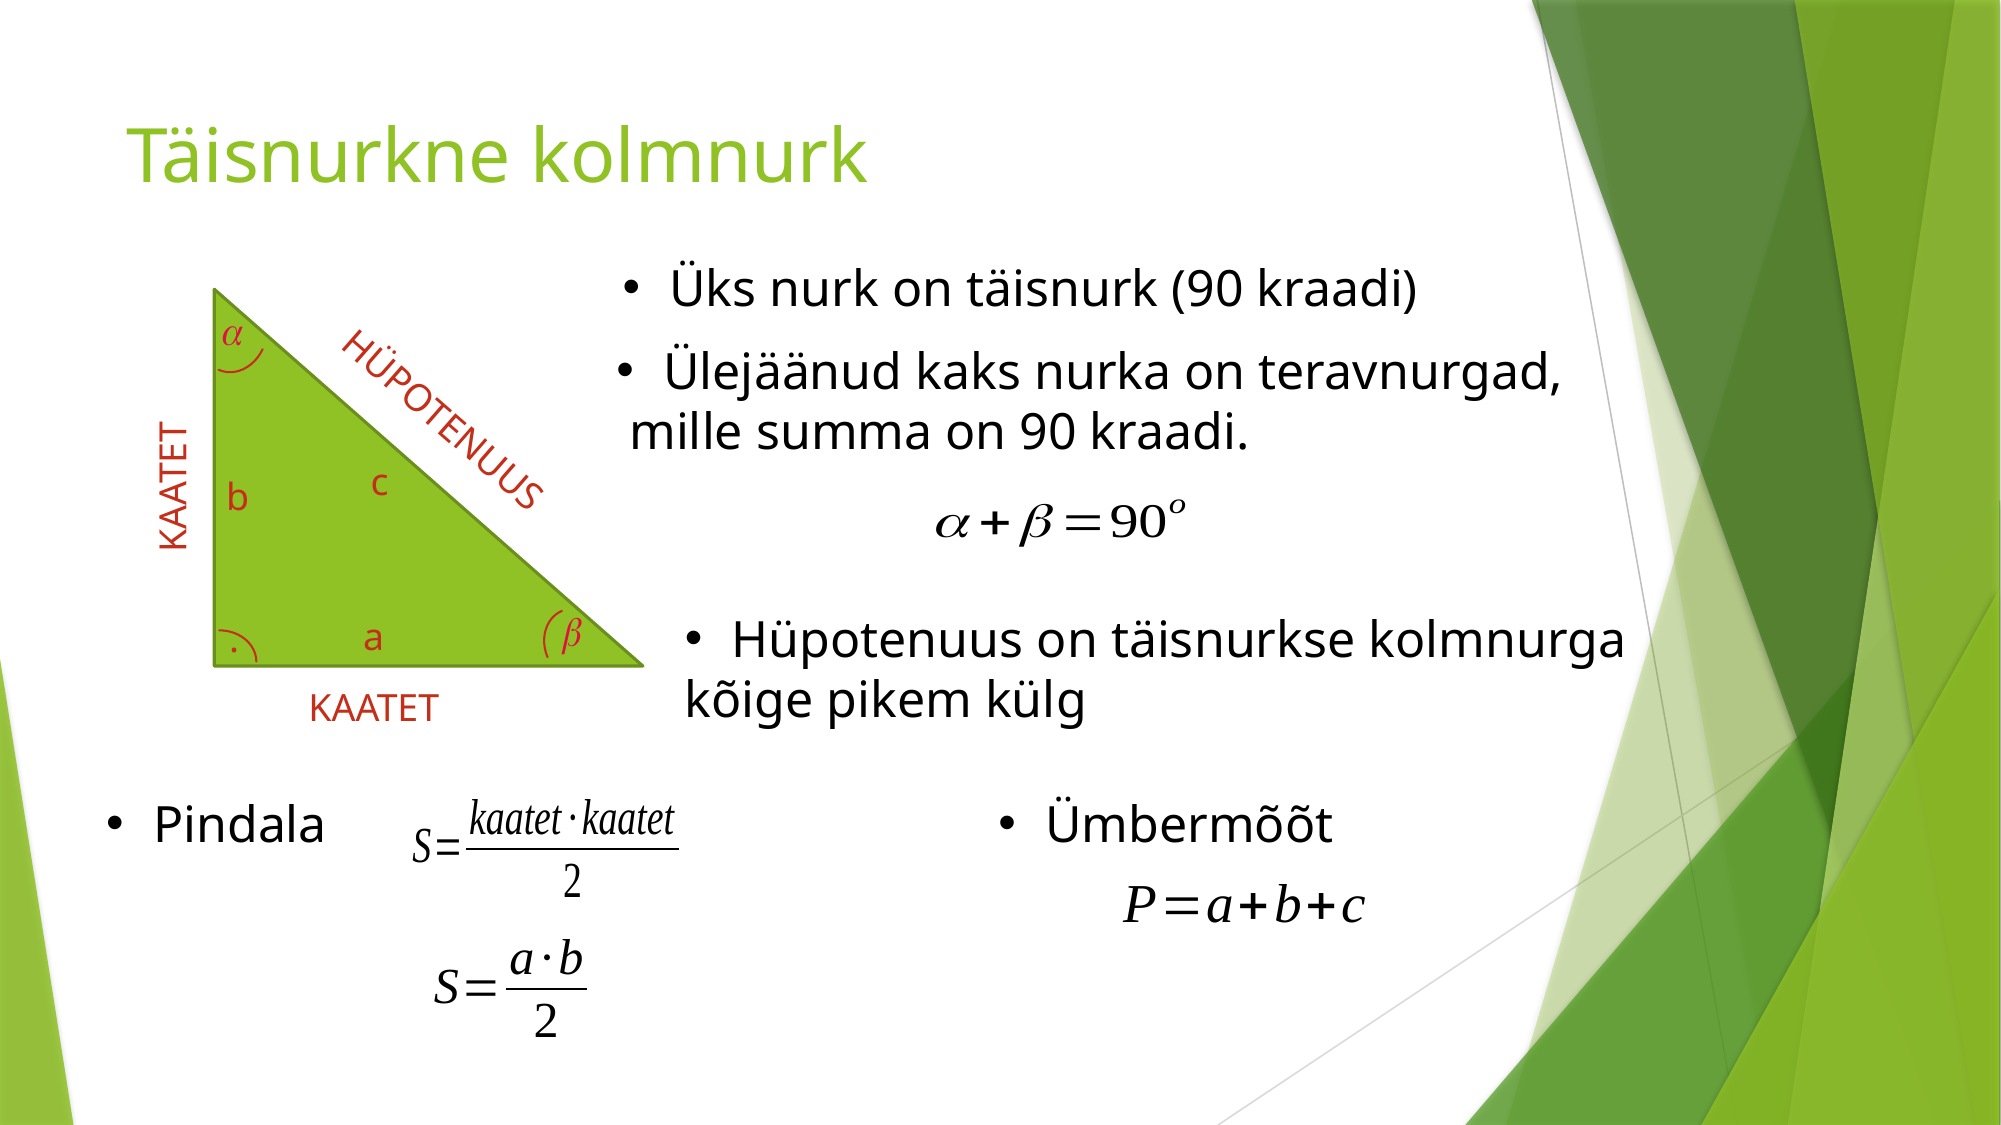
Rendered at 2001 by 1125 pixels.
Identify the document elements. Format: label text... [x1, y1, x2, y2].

text_box Hüpotenuus on täisnurkse kolmnurga kõige pikem külg [670, 600, 1642, 736]
text_box Ülejäänud kaks nurka on teravnurgad, mille summa on 90 kraadi. [601, 332, 1579, 468]
title Täisnurkne kolmnurk [111, 99, 1522, 317]
chart [426, 929, 595, 1049]
text_box Üks nurk on täisnurk (90 kraadi) [607, 248, 1433, 324]
text_box c [355, 450, 404, 511]
text_box KAATET [141, 406, 202, 568]
chart [216, 324, 250, 348]
text_box a [348, 605, 399, 666]
text_box KAATET [293, 676, 454, 737]
text_box Ümbermõõt [983, 785, 1349, 860]
text_box [214, 289, 643, 667]
chart [925, 487, 1194, 550]
text_box b [211, 465, 264, 526]
chart [406, 789, 685, 909]
chart [1114, 874, 1375, 935]
text_box . [214, 608, 255, 668]
text_box HÜPOTENUUS [319, 303, 570, 535]
text_box Pindala [91, 785, 342, 860]
chart [556, 615, 589, 657]
